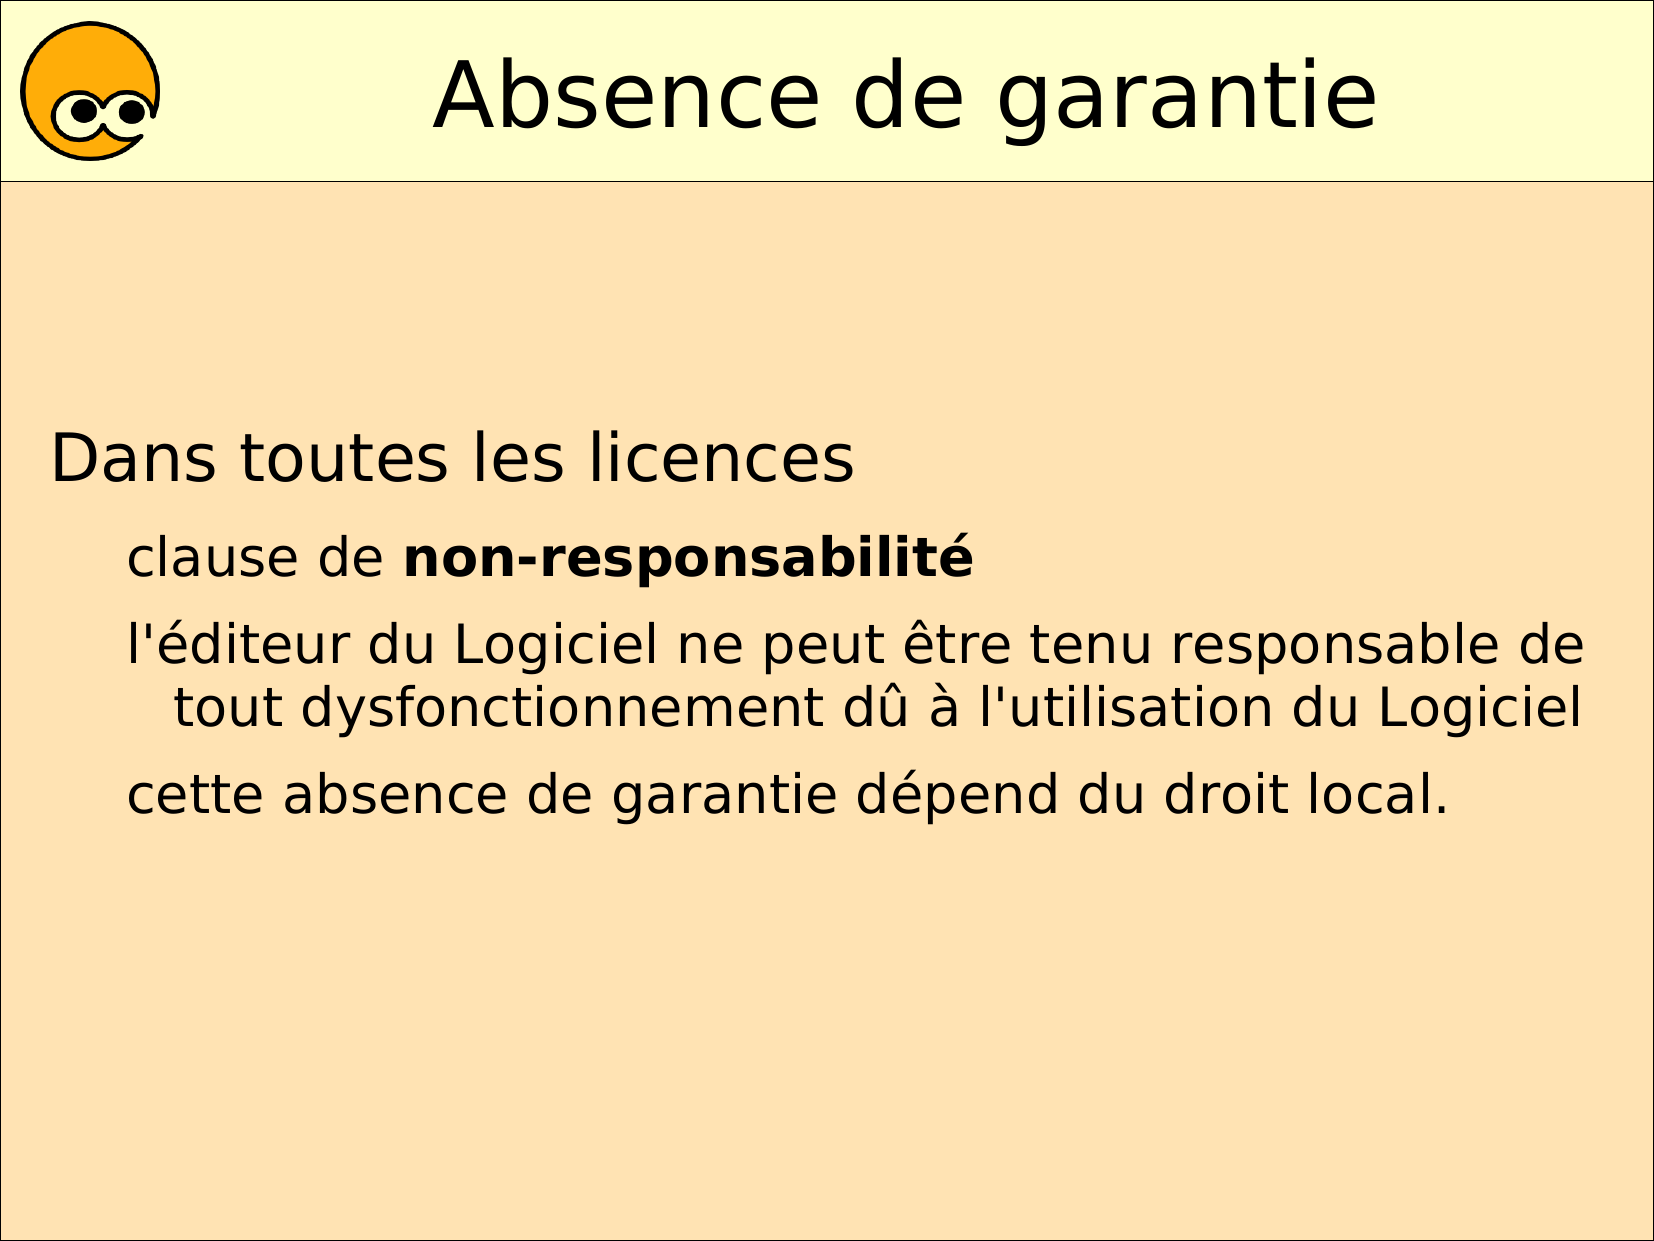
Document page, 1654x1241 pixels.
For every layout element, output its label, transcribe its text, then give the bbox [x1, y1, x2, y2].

picture [20, 21, 160, 161]
list Dans toutes les licences clause de non-responsabilité l'éditeur du Logiciel ne peut être tenu responsable de tout dysfonctionnement dû à l'utilisation du Logiciel cette absence de garantie dépend du droit local. [31, 419, 1599, 919]
title Absence de garantie [207, 35, 1607, 156]
